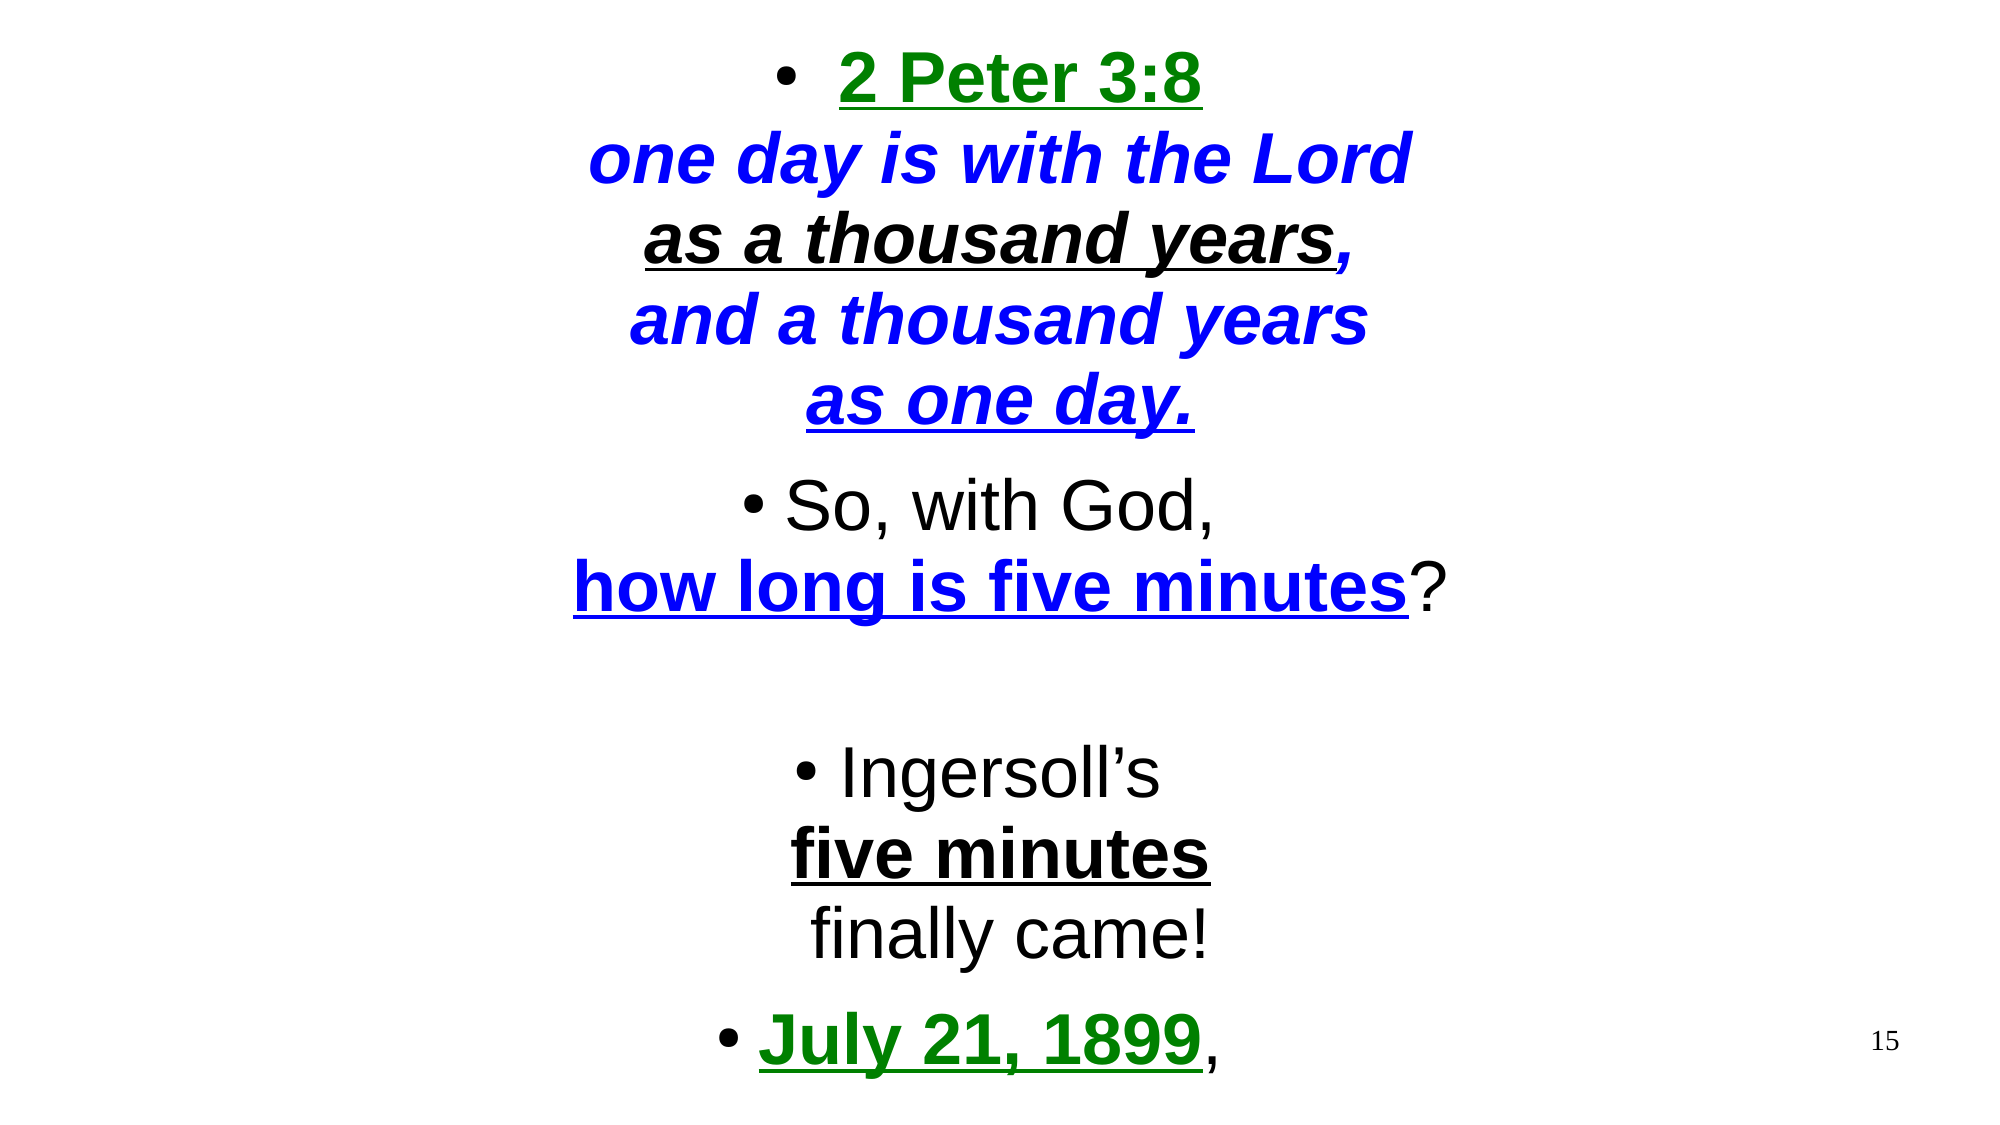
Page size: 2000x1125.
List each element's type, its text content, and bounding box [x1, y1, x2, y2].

list 2 Peter 3:8 one day is with the Lord as a thousand years, and a thousand years as one day. So, with God, how long is five minutes? Ingersoll’s five minutes finally came! July 21, 1899, [37, 37, 1951, 1088]
